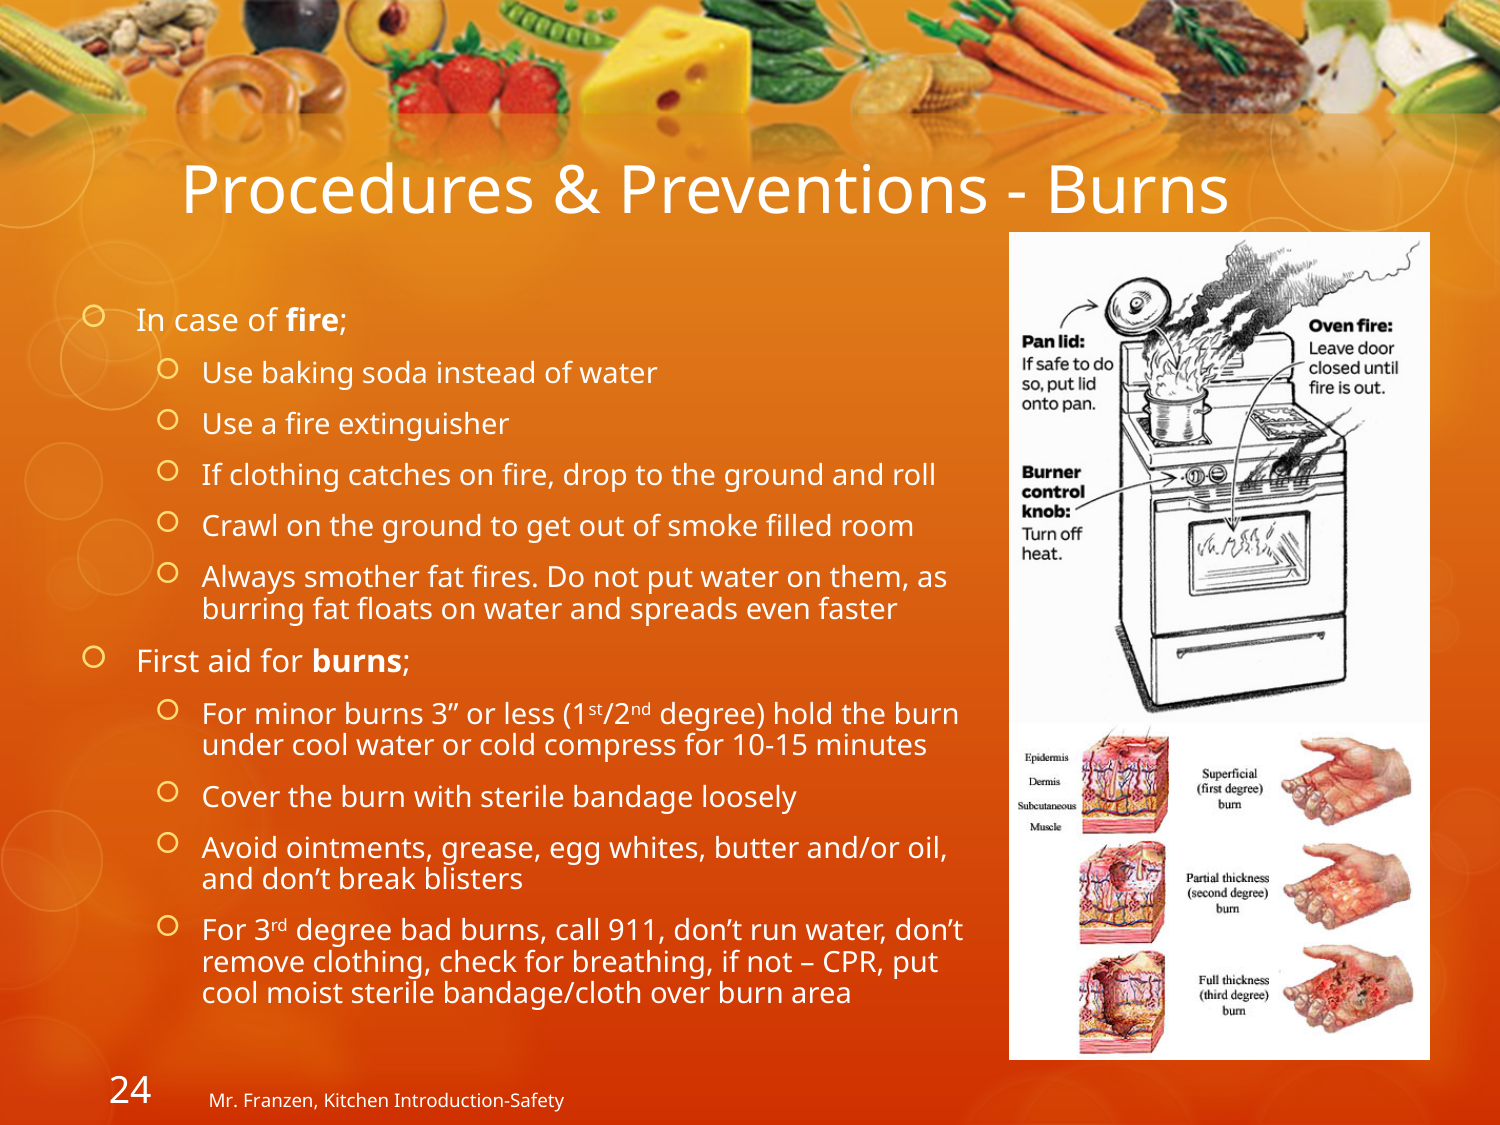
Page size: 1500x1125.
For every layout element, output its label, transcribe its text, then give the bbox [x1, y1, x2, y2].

picture [0, 0, 1500, 1125]
title Procedures & Preventions - Burns [165, 110, 1335, 255]
list In case of fire; Use baking soda instead of water Use a fire extinguisher If clothing catches on fire, drop to the ground and roll Crawl on the ground to get out of smoke filled room Always smother fat fires. Do not put water on them, as burring fat floats on water and spreads even faster First aid for burns; For minor burns 3” or less (1st/2nd degree) hold the burn under cool water or cold compress for 10-15 minutes Cover the burn with sterile bandage loosely Avoid ointments, grease, egg whites, butter and/or oil, and don’t break blisters For 3rd degree bad burns, call 911, don’t run water, don’t remove clothing, check for breathing, if not – CPR, put cool moist sterile bandage/cloth over burn area [64, 255, 1009, 1060]
text_box Mr. Franzen, Kitchen Introduction-Safety [194, 1058, 1057, 1119]
text_box <number> [93, 1058, 194, 1119]
